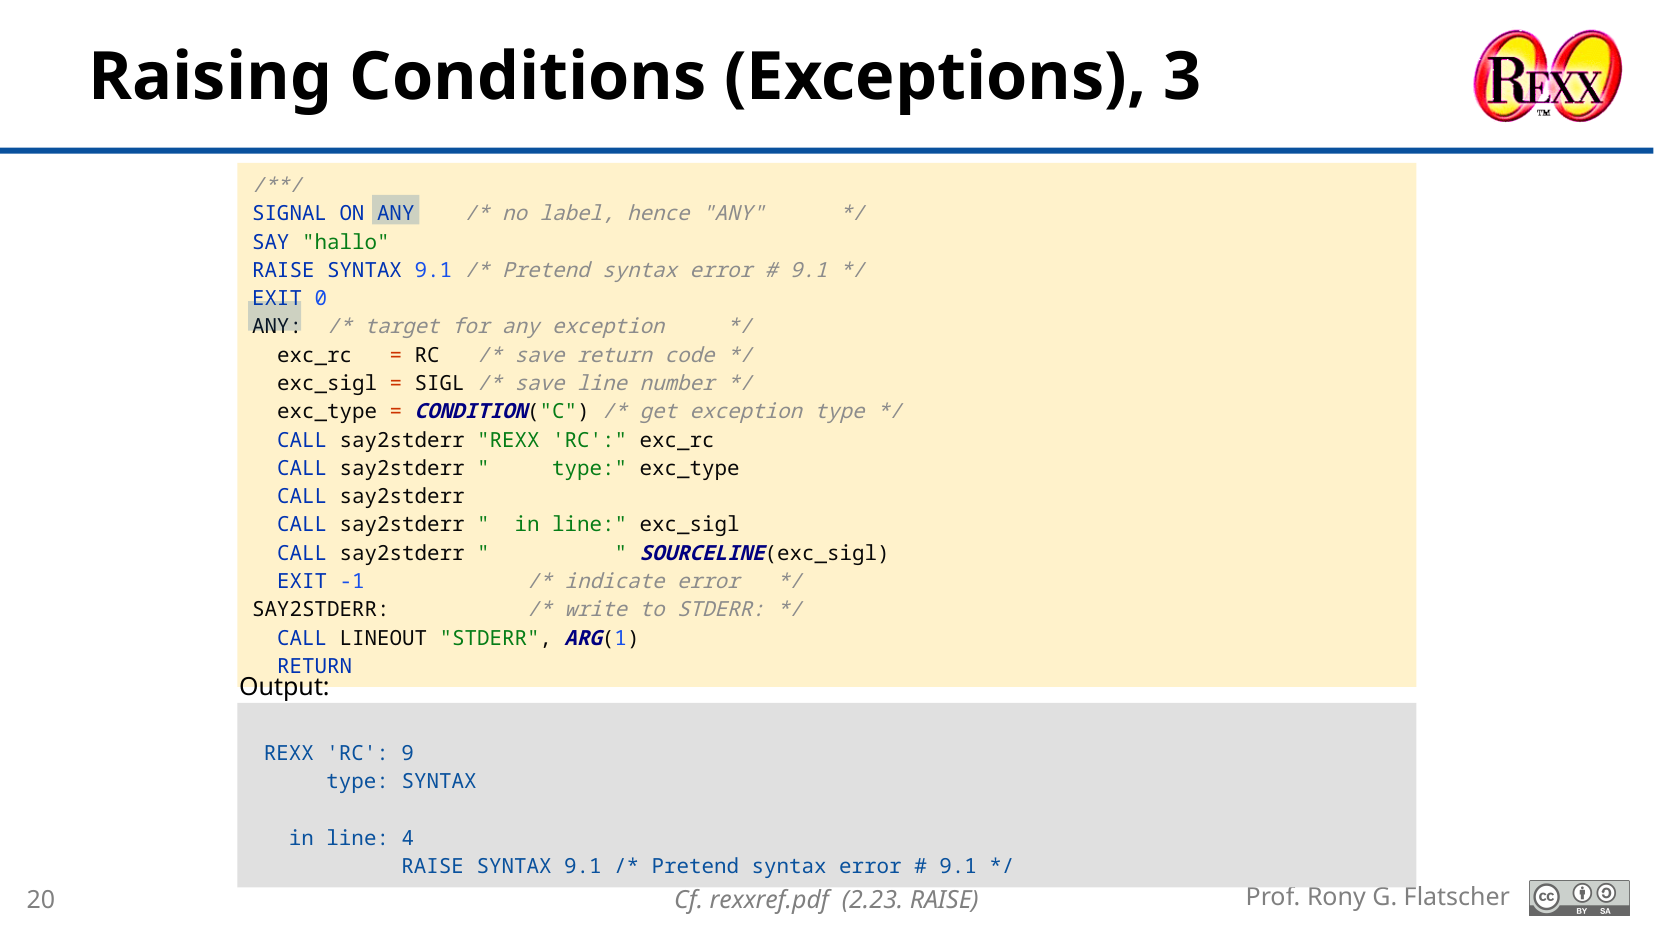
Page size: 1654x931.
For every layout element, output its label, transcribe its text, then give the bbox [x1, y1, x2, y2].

text_box [372, 194, 420, 225]
text_box /**/ SIGNAL ON ANY /* no label, hence "ANY" */ SAY "hallo" RAISE SYNTAX 9.1 /* Pretend syntax error # 9.1 */ EXIT 0 ANY: /* target for any exception */ exc_rc = RC /* save return code */ exc_sigl = SIGL /* save line number */ exc_type = CONDITION("C") /* get exception type */ CALL say2stderr "REXX 'RC':" exc_rc CALL say2stderr " type:" exc_type CALL say2stderr CALL say2stderr " in line:" exc_sigl CALL say2stderr " " SOURCELINE(exc_sigl) EXIT -1 /* indicate error */ SAY2STDERR: /* write to STDERR: */ CALL LINEOUT "STDERR", ARG(1) RETURN [237, 162, 1417, 664]
text_box REXX 'RC': 9 type: SYNTAX in line: 4 RAISE SYNTAX 9.1 /* Pretend syntax error # 9.1 */ [237, 702, 1417, 874]
text_box Cf. rexxref.pdf (2.23. RAISE) [0, 874, 1654, 922]
text_box Output: [224, 661, 390, 717]
title Raising Conditions (Exceptions), 3 [29, 0, 1654, 148]
text_box [248, 301, 302, 331]
